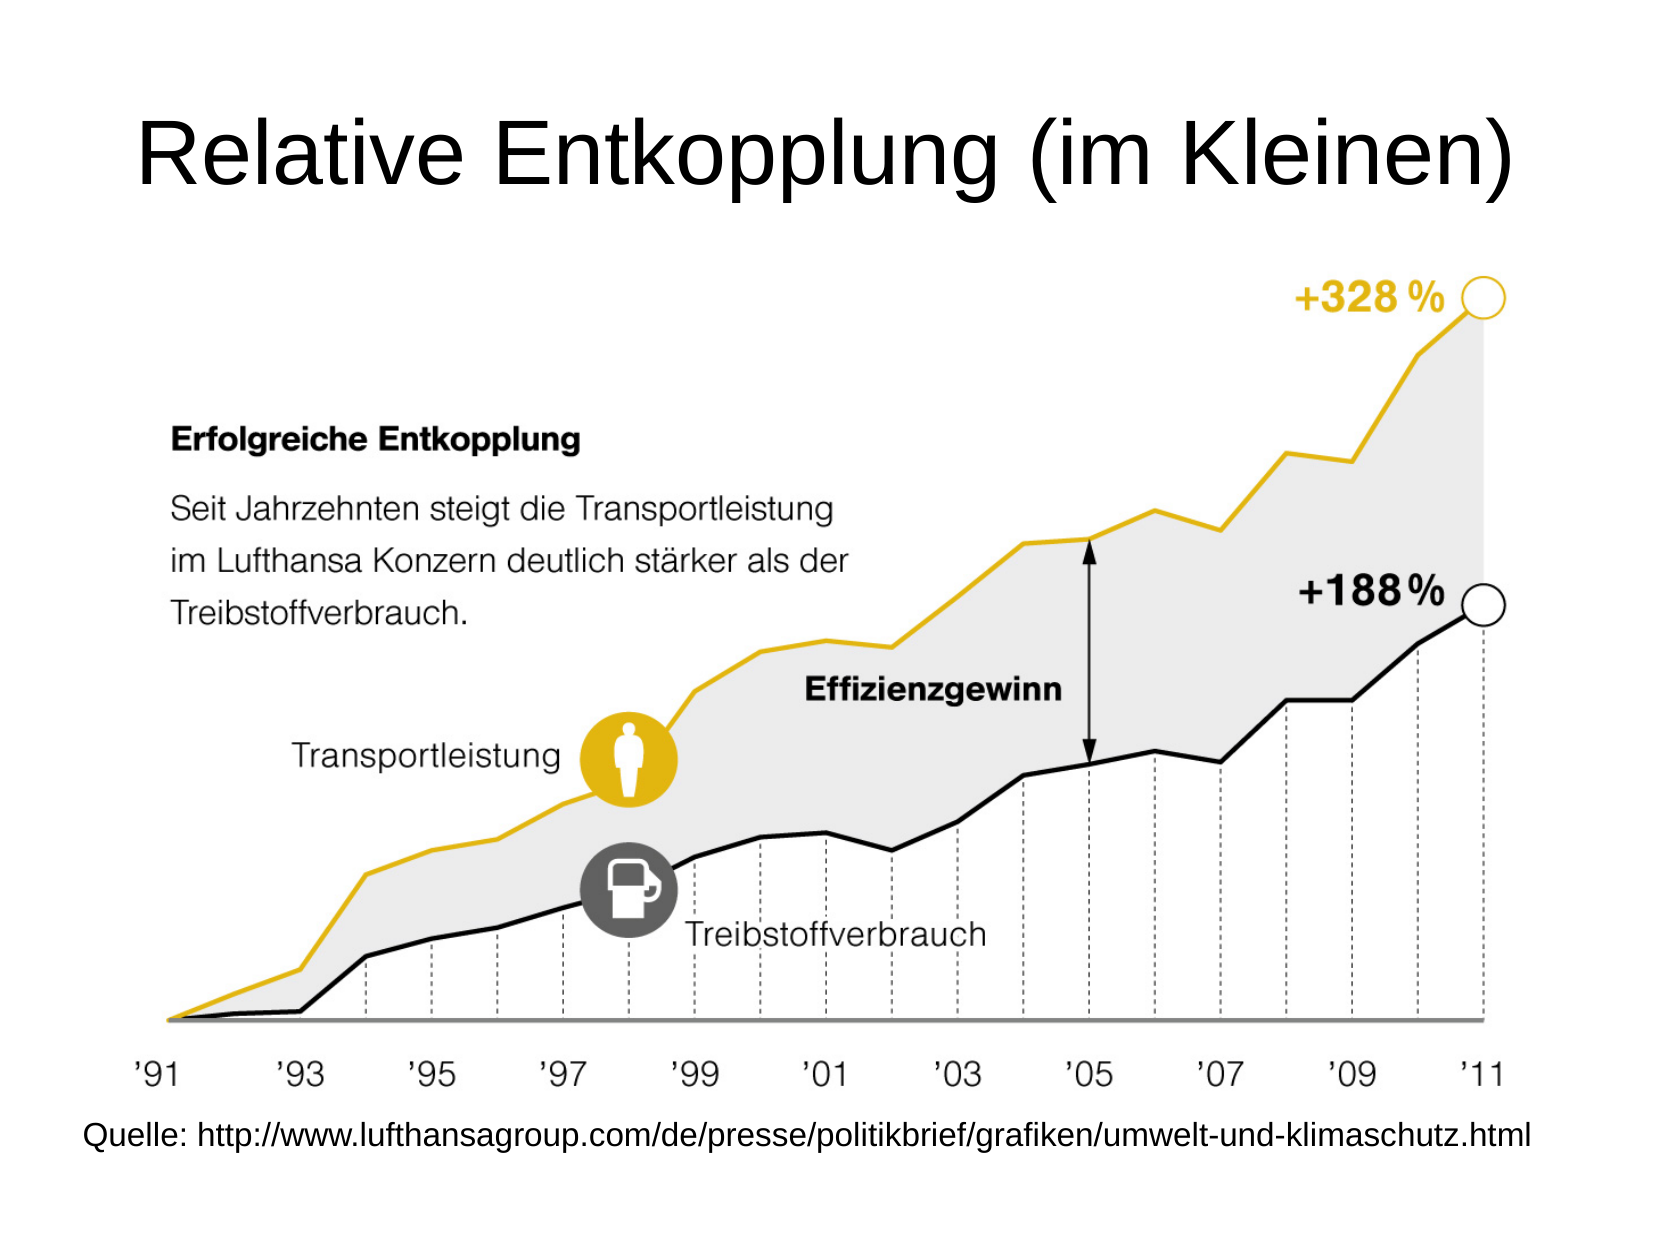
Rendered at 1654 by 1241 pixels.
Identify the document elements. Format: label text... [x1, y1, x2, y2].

title Relative Entkopplung (im Kleinen) [82, 49, 1571, 145]
subtitle Quelle: http://www.lufthansagroup.com/de/presse/politikbrief/grafiken/umwelt-und-klimaschutz.html [82, 145, 1571, 1155]
